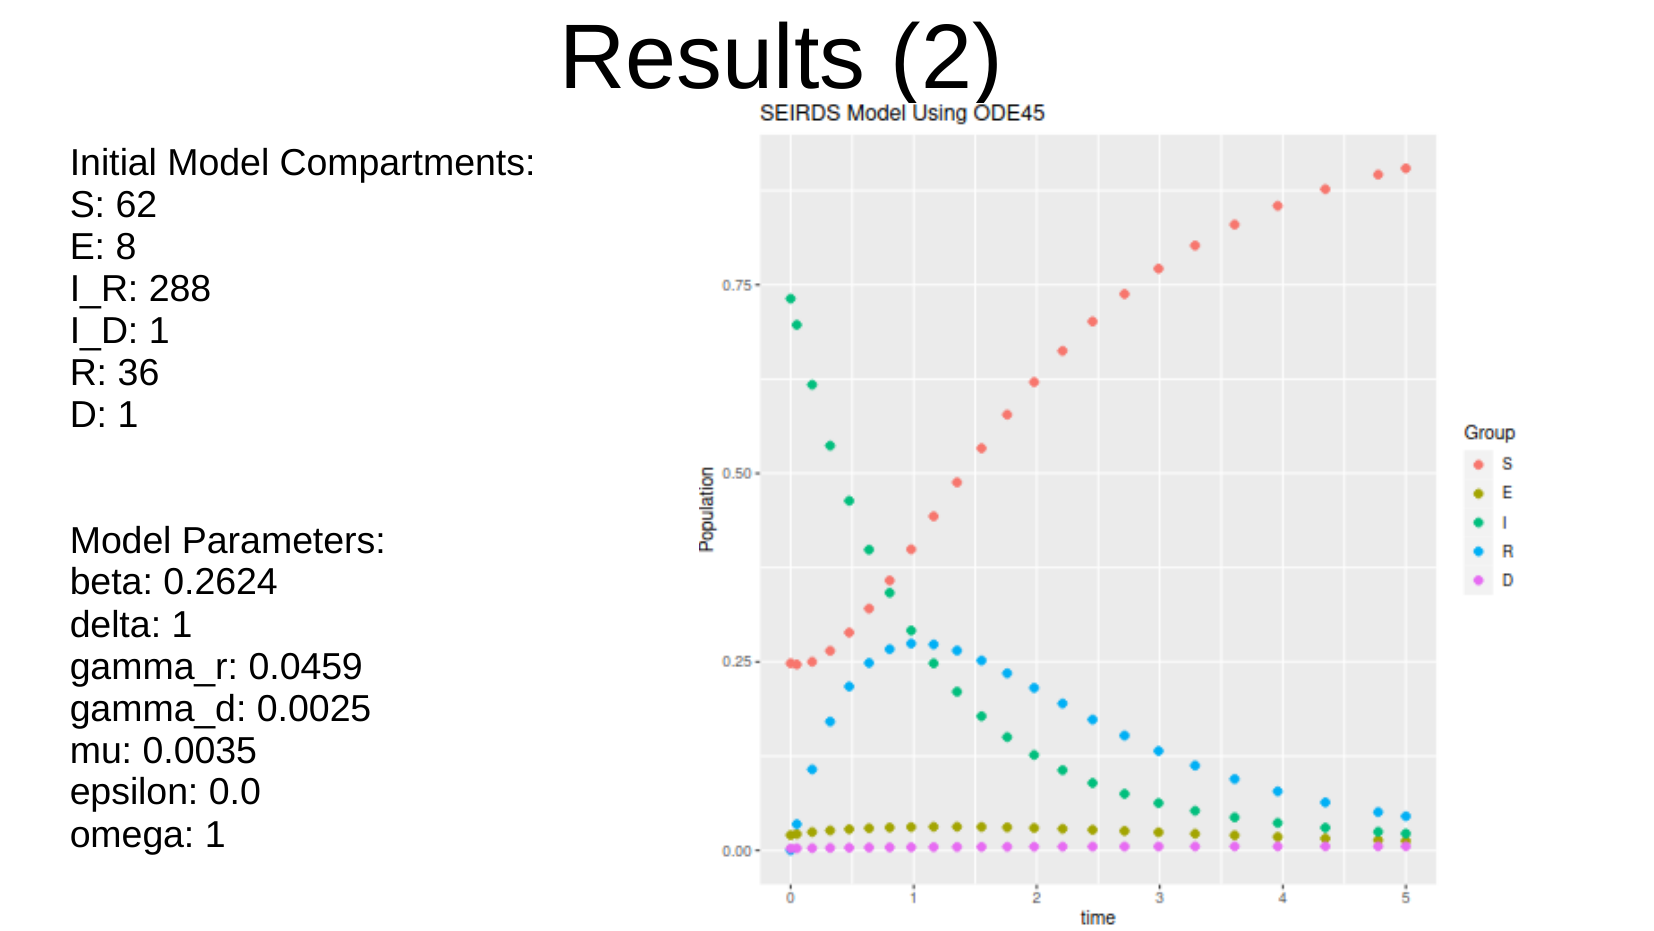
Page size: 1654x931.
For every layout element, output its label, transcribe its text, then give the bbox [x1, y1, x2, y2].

text_box Initial Model Compartments: S: 62 E: 8 I_R: 288 I_D: 1 R: 36 D: 1 Model Parameters: beta: 0.2624 delta: 1 gamma_r: 0.0459 gamma_d: 0.0025 mu: 0.0035 epsilon: 0.0 omega: 1 [55, 133, 551, 863]
title Results (2) [37, 0, 1526, 113]
picture [699, 103, 1526, 931]
